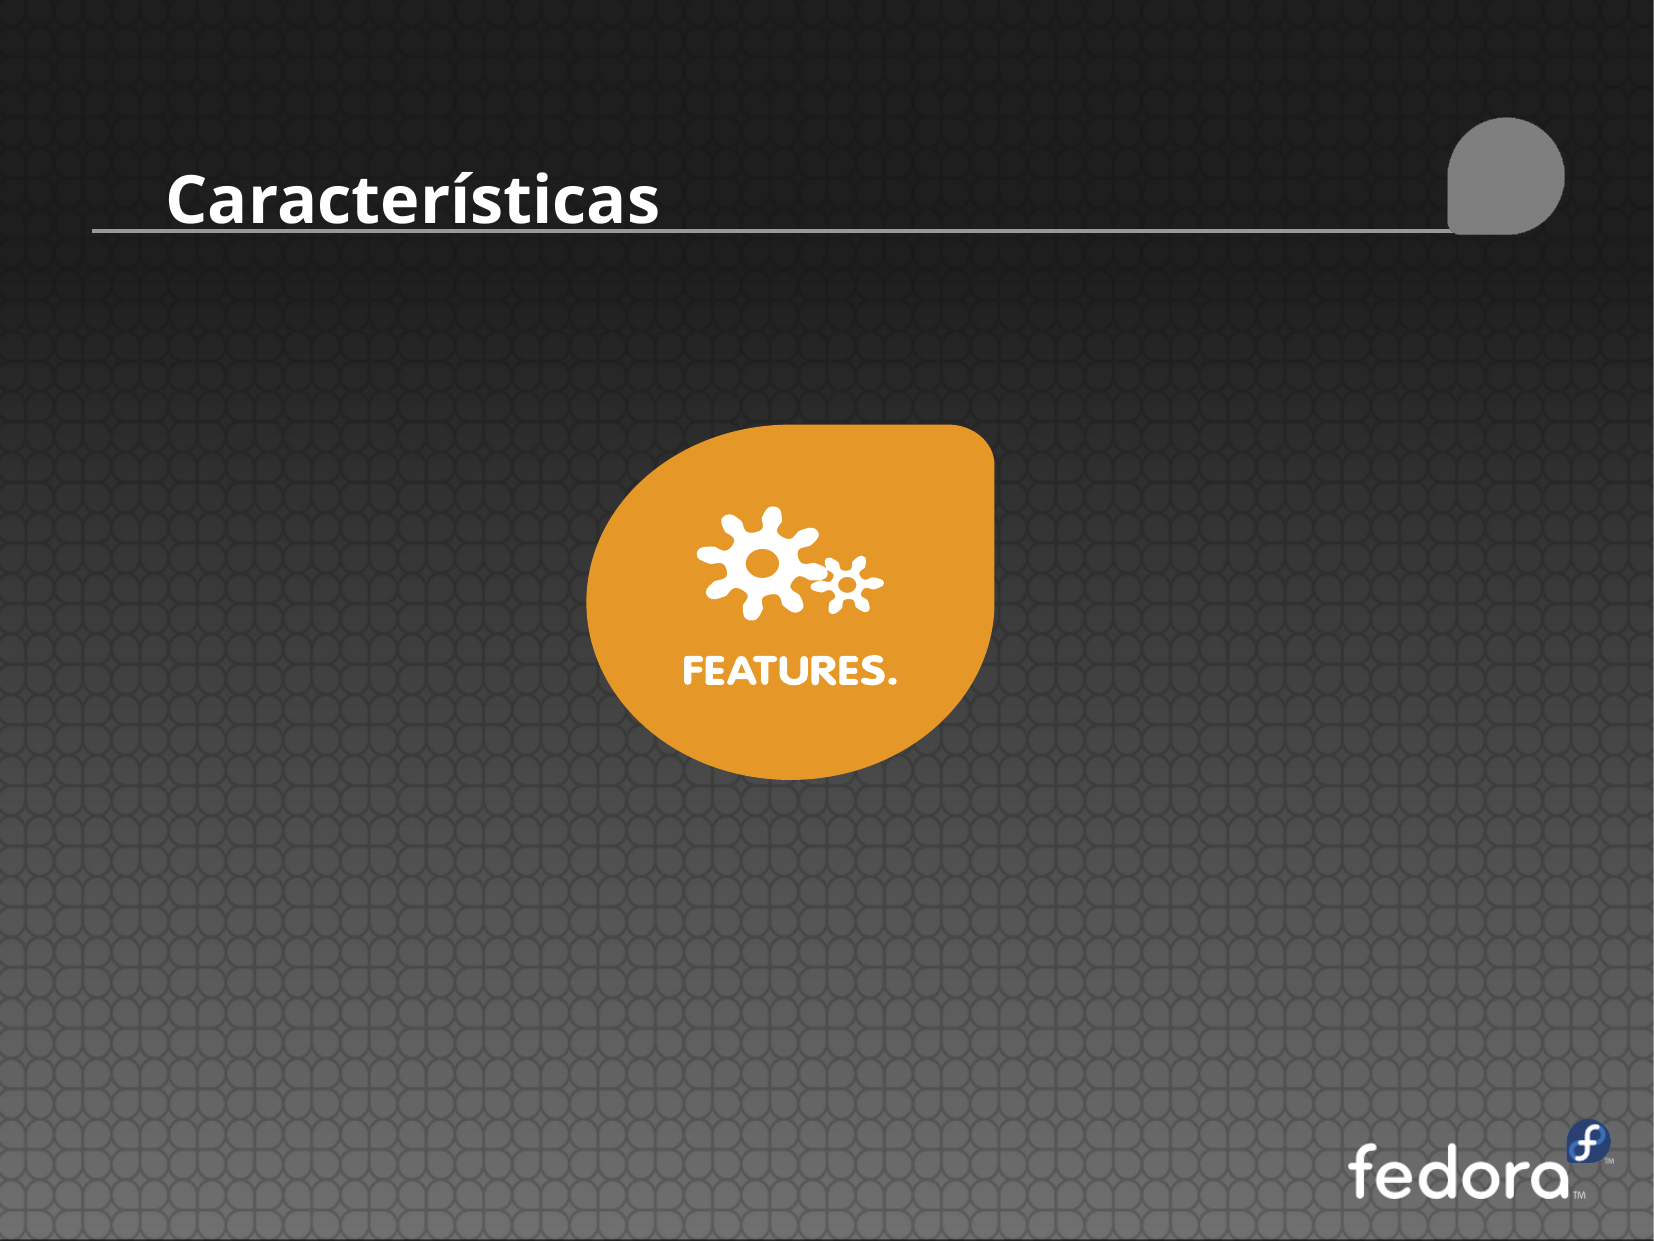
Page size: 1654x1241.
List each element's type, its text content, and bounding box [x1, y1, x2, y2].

title Características [165, 130, 1654, 267]
picture [0, 0, 1654, 1241]
